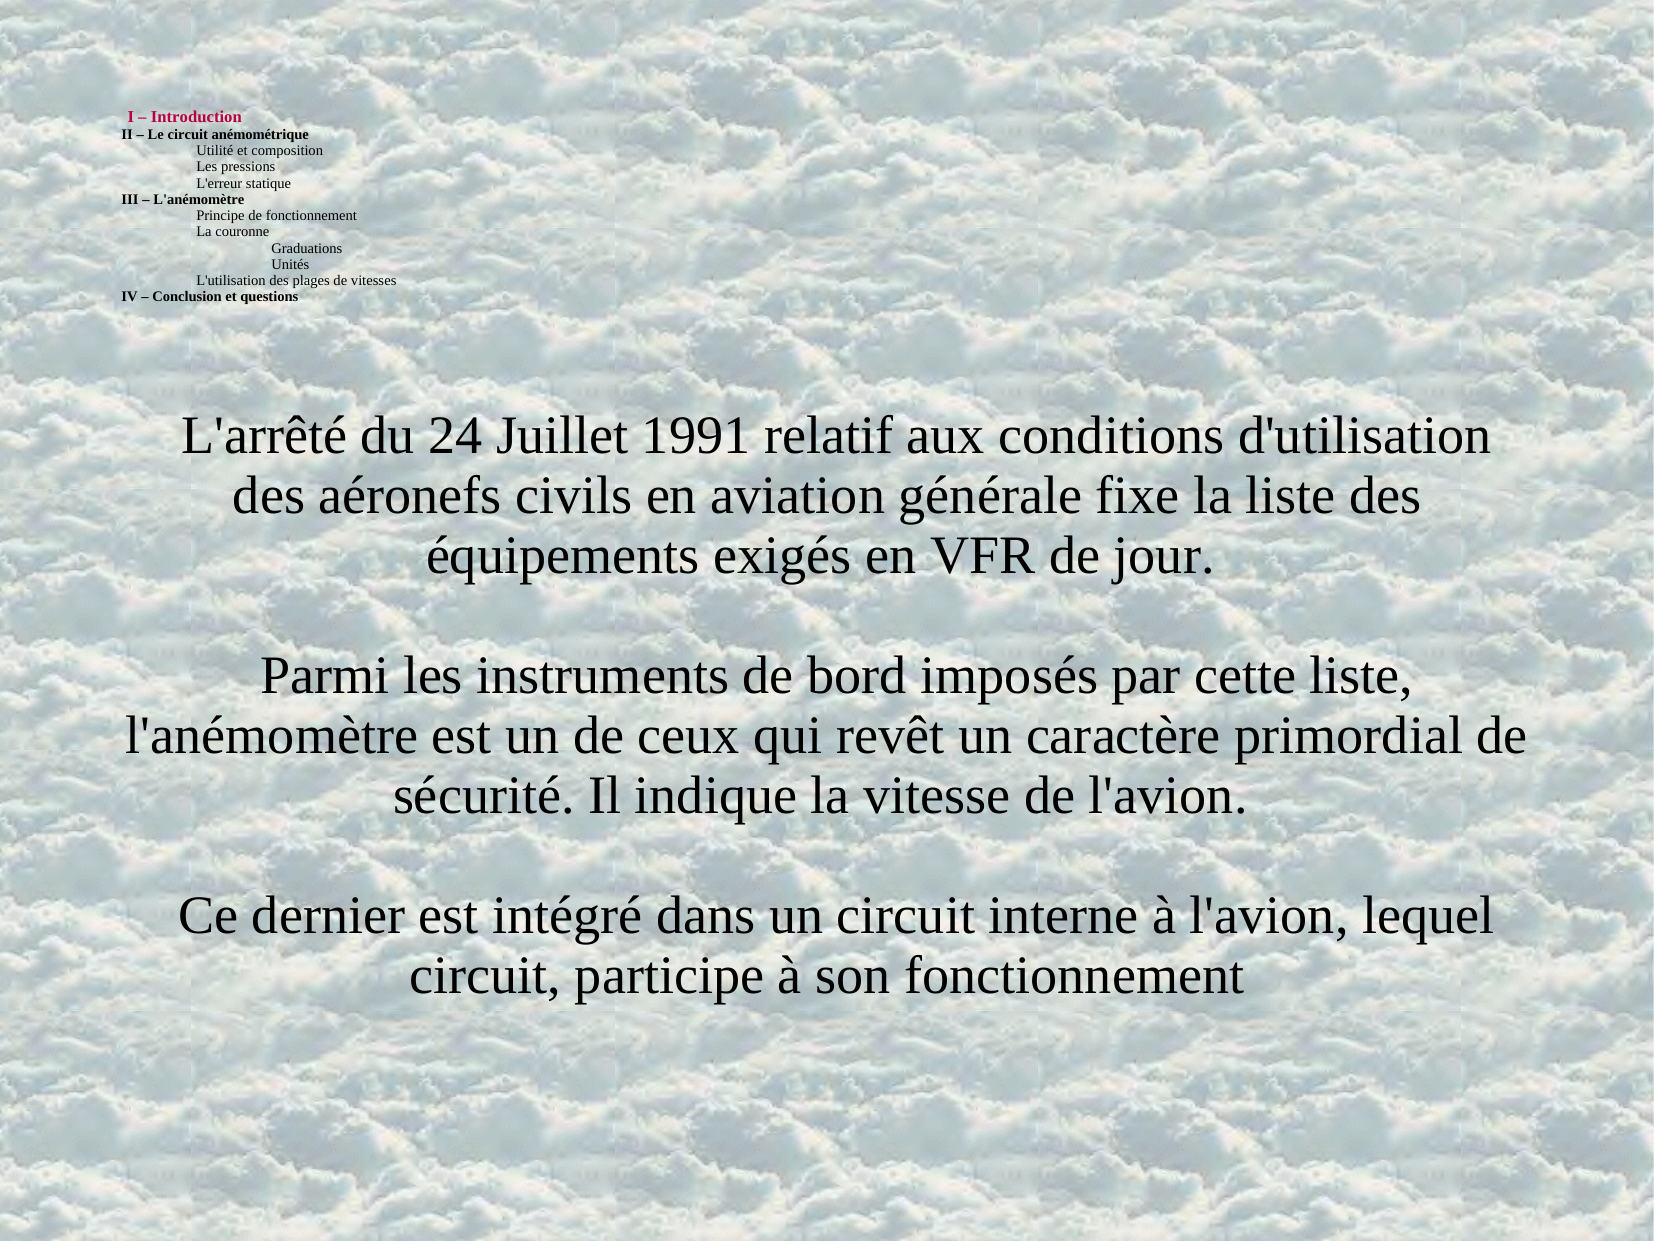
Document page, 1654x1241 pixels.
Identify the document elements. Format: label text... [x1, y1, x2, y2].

subtitle L'arrêté du 24 Juillet 1991 relatif aux conditions d'utilisation des aéronefs civils en aviation générale fixe la liste des équipements exigés en VFR de jour. Parmi les instruments de bord imposés par cette liste, l'anémomètre est un de ceux qui revêt un caractère primordial de sécurité. Il indique la vitesse de l'avion. Ce dernier est intégré dans un circuit interne à l'avion, lequel circuit, participe à son fonctionnement [121, 344, 1534, 1127]
title I – Introduction II – Le circuit anémométrique Utilité et composition Les pressions L'erreur statique III – L'anémomètre Principe de fonctionnement La couronne Graduations Unités L'utilisation des plages de vitesses IV – Conclusion et questions [121, 102, 1534, 310]
picture [0, 0, 1654, 1241]
